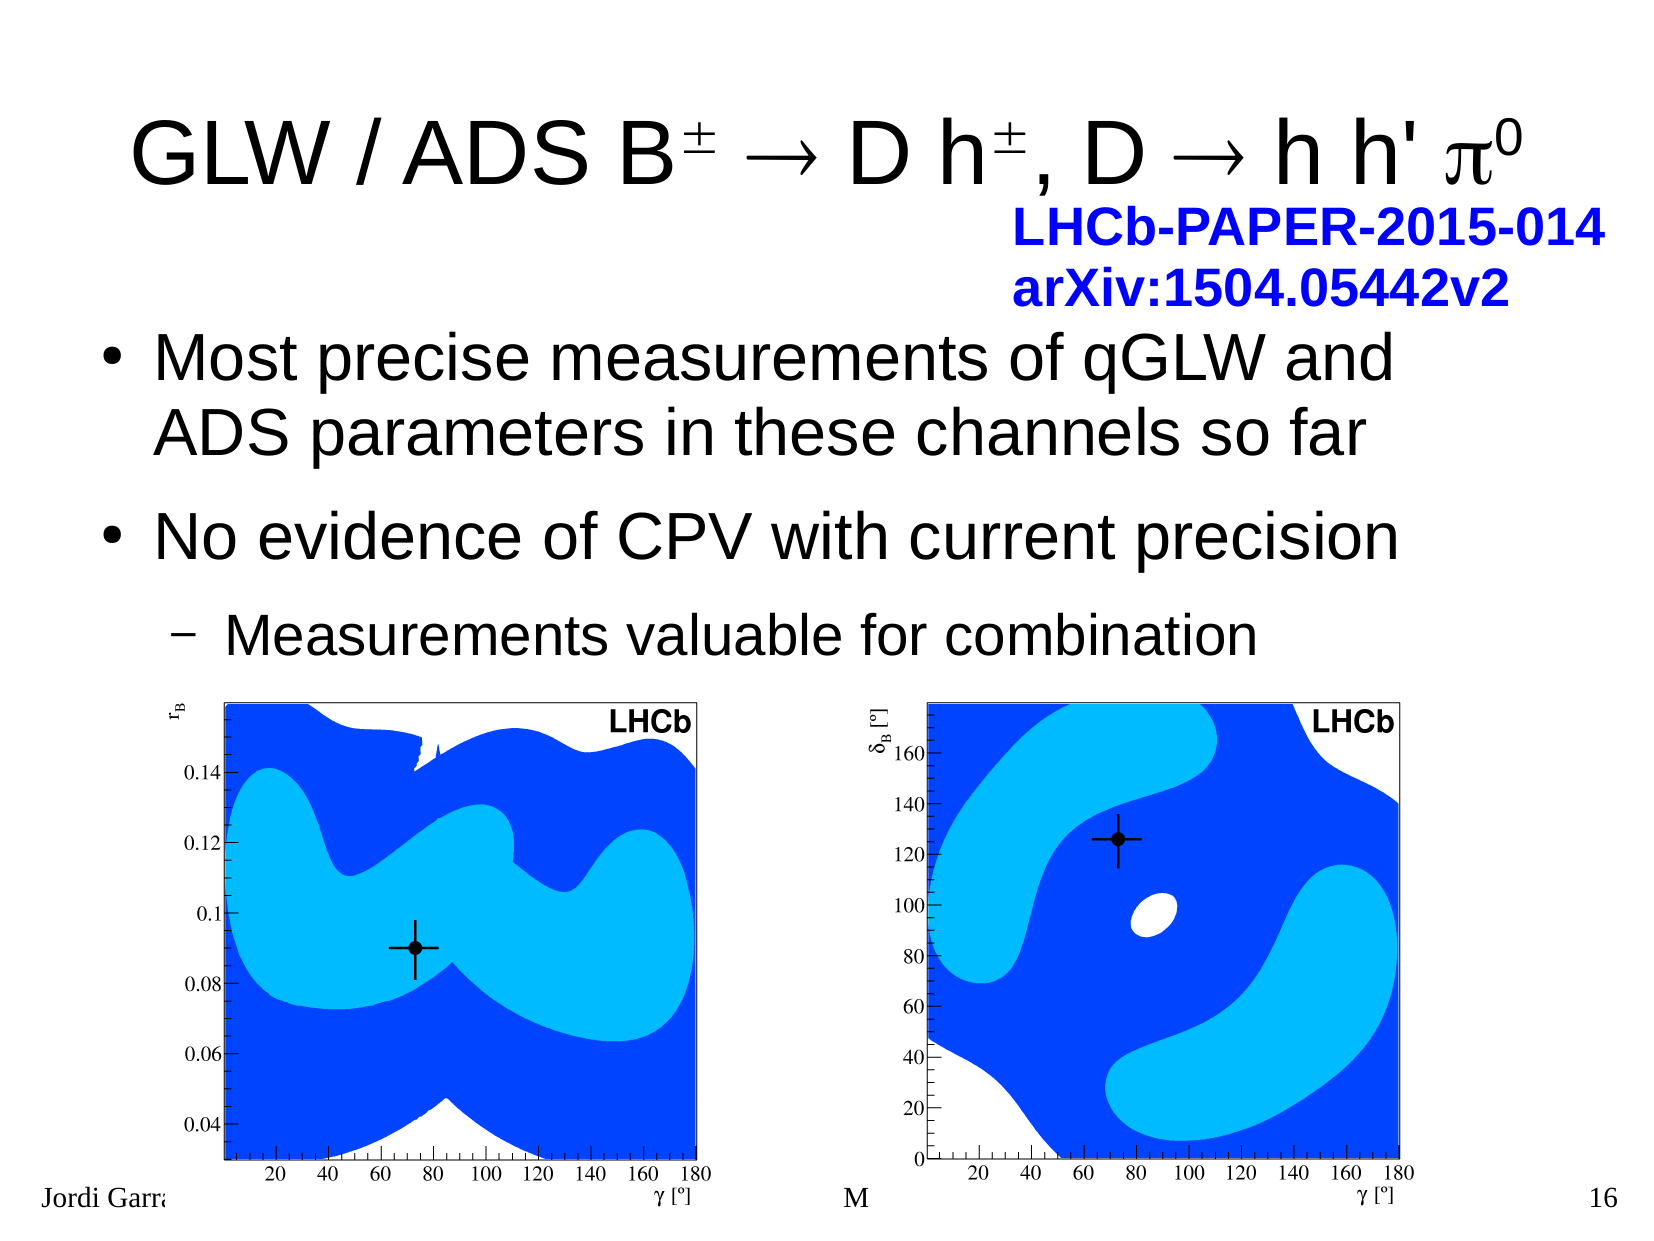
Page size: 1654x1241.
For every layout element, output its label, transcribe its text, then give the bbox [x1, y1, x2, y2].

list Most precise measurements of qGLW and ADS parameters in these channels so far No evidence of CPV with current precision Measurements valuable for combination [82, 319, 1538, 1040]
picture [165, 1040, 756, 1217]
text_box LHCb-PAPER-2015-014 arXiv:1504.05442v2 [998, 189, 1622, 326]
title GLW / ADS B± ® D h±, D ® h h' p0 [82, 49, 1571, 257]
picture [868, 1040, 1459, 1216]
